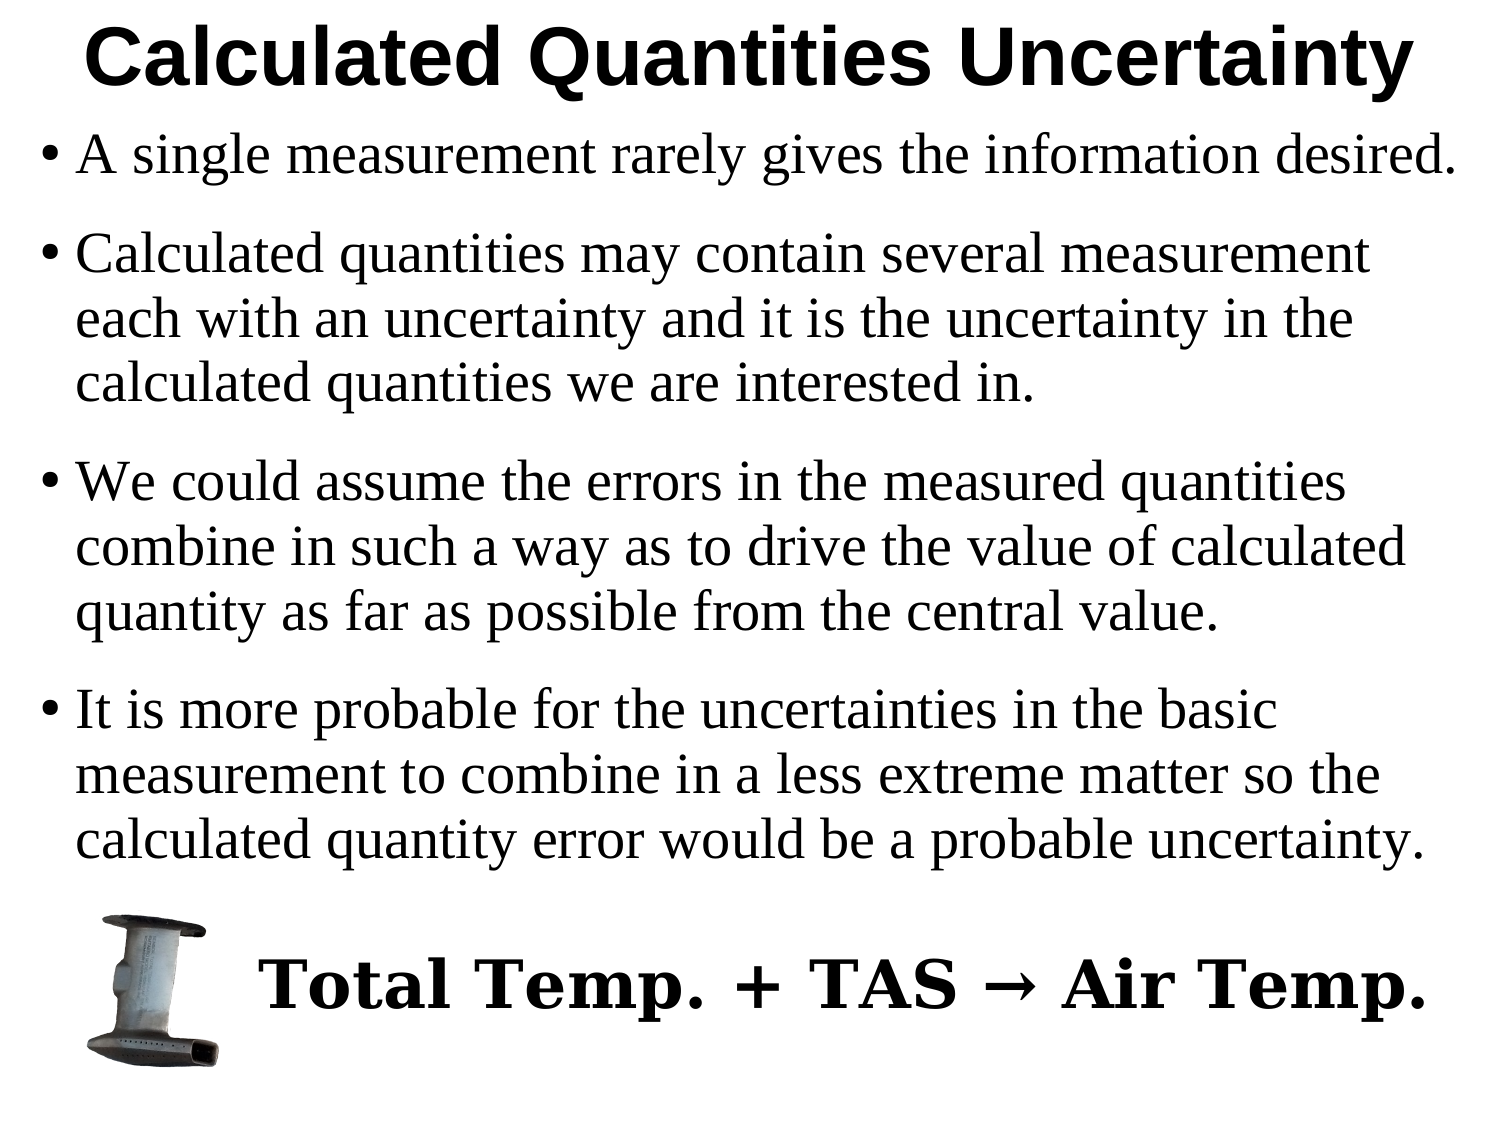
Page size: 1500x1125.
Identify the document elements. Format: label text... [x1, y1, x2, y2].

text_box Calculated Quantities Uncertainty [0, 10, 1500, 105]
picture [80, 902, 225, 1076]
text_box Total Temp. + TAS → Air Temp. [225, 945, 1487, 1028]
text_box A single measurement rarely gives the information desired. Calculated quantities may contain several measurement each with an uncertainty and it is the uncertainty in the calculated quantities we are interested in. We could assume the errors in the measured quantities combine in such a way as to drive the value of calculated quantity as far as possible from the central value. It is more probable for the uncertainties in the basic measurement to combine in a less extreme matter so the calculated quantity error would be a probable uncertainty. [39, 121, 1475, 888]
